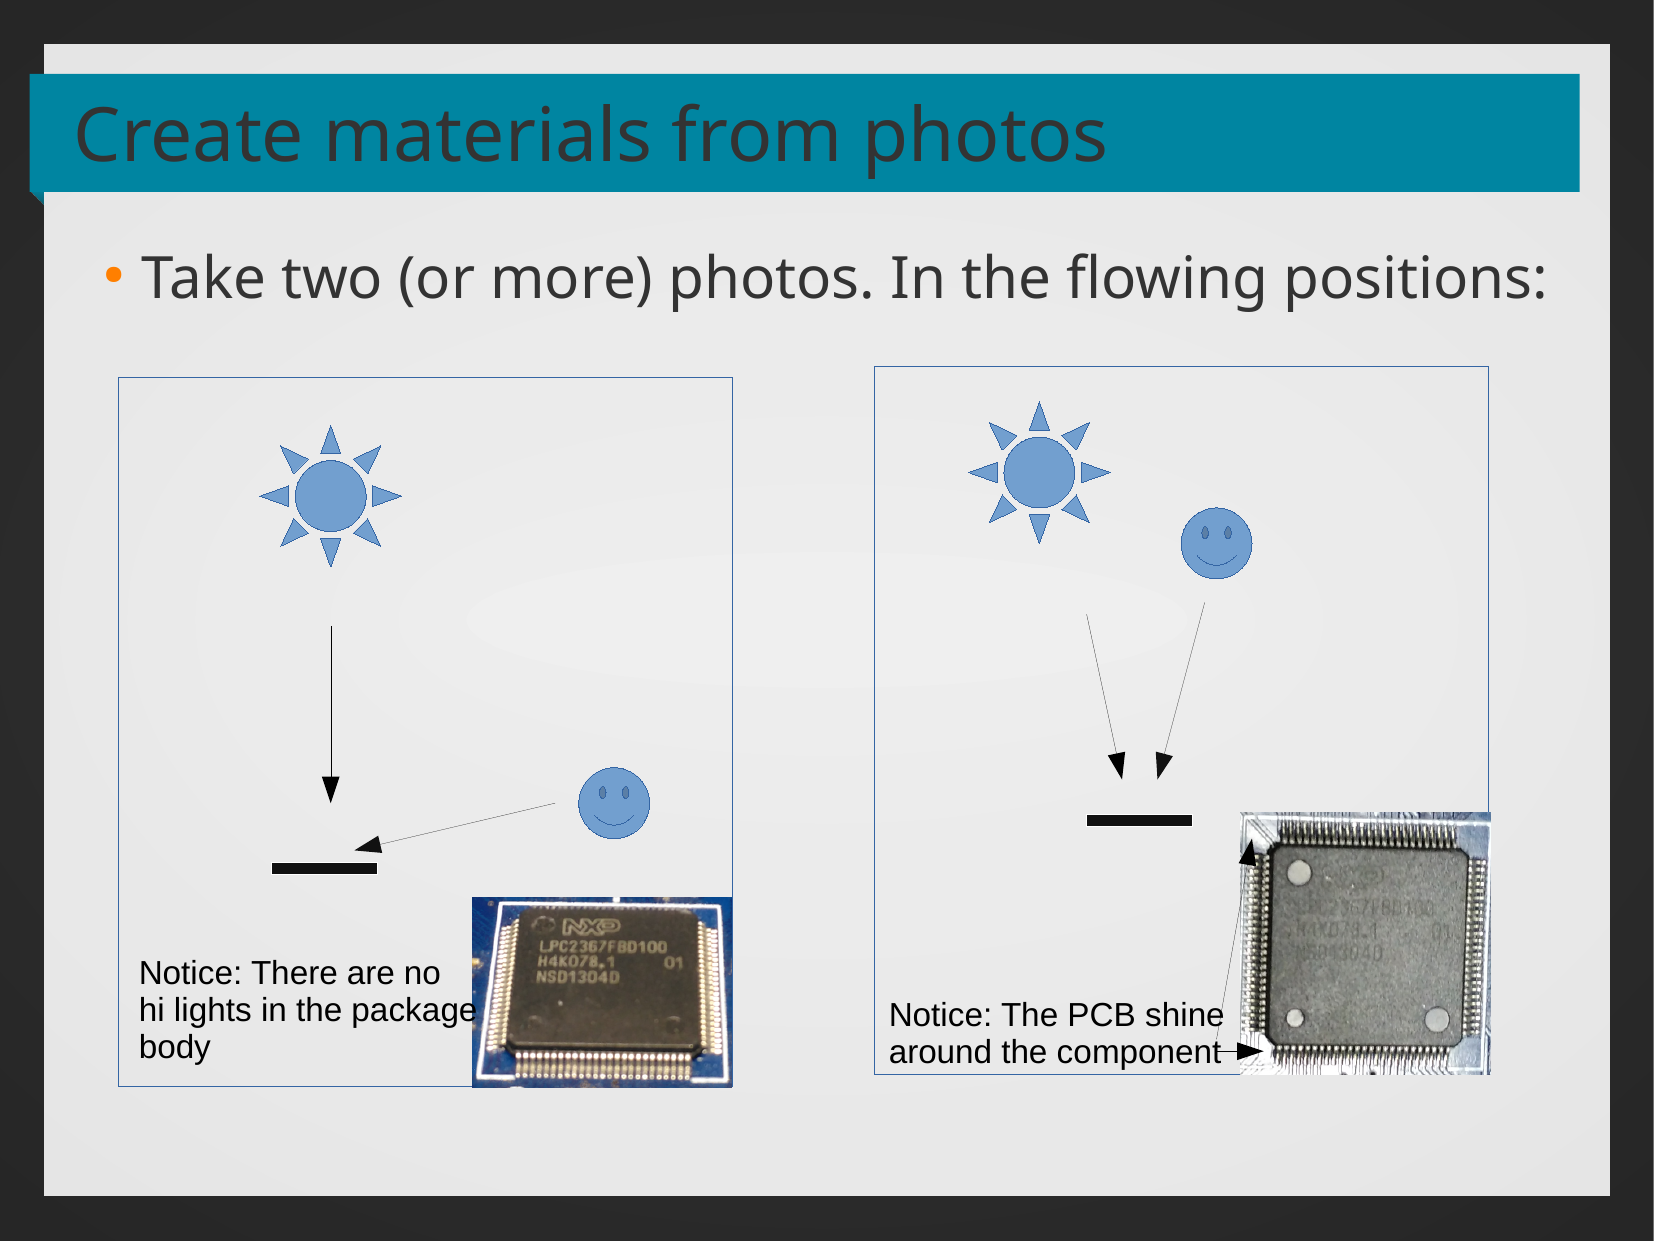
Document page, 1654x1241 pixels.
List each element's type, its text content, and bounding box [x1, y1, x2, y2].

text_box [1061, 494, 1090, 523]
text_box Notice: The PCB shine around the component [874, 944, 1217, 1123]
text_box [1181, 507, 1253, 579]
title Create materials from photos [73, 73, 1565, 192]
text_box [320, 425, 341, 454]
picture [1240, 864, 1247, 900]
picture [472, 897, 732, 1088]
text_box [353, 445, 381, 474]
picture [1240, 812, 1491, 1075]
text_box [578, 767, 650, 839]
text_box [989, 494, 1017, 523]
text_box [1061, 422, 1090, 450]
text_box [280, 518, 309, 547]
text_box [1081, 462, 1111, 483]
text_box [353, 518, 381, 547]
list Take two (or more) photos. In the flowing positions: [73, 236, 1580, 1167]
text_box [1003, 437, 1075, 508]
text_box [1029, 401, 1050, 431]
text_box [968, 462, 998, 483]
text_box [295, 460, 367, 532]
text_box [1086, 814, 1193, 827]
text_box [1029, 514, 1050, 544]
text_box [259, 485, 289, 507]
text_box [280, 445, 309, 474]
text_box [320, 538, 341, 567]
text_box [989, 422, 1017, 450]
text_box Notice: There are no hi lights in the package body [124, 921, 467, 1099]
text_box [271, 862, 378, 875]
text_box [372, 485, 402, 507]
